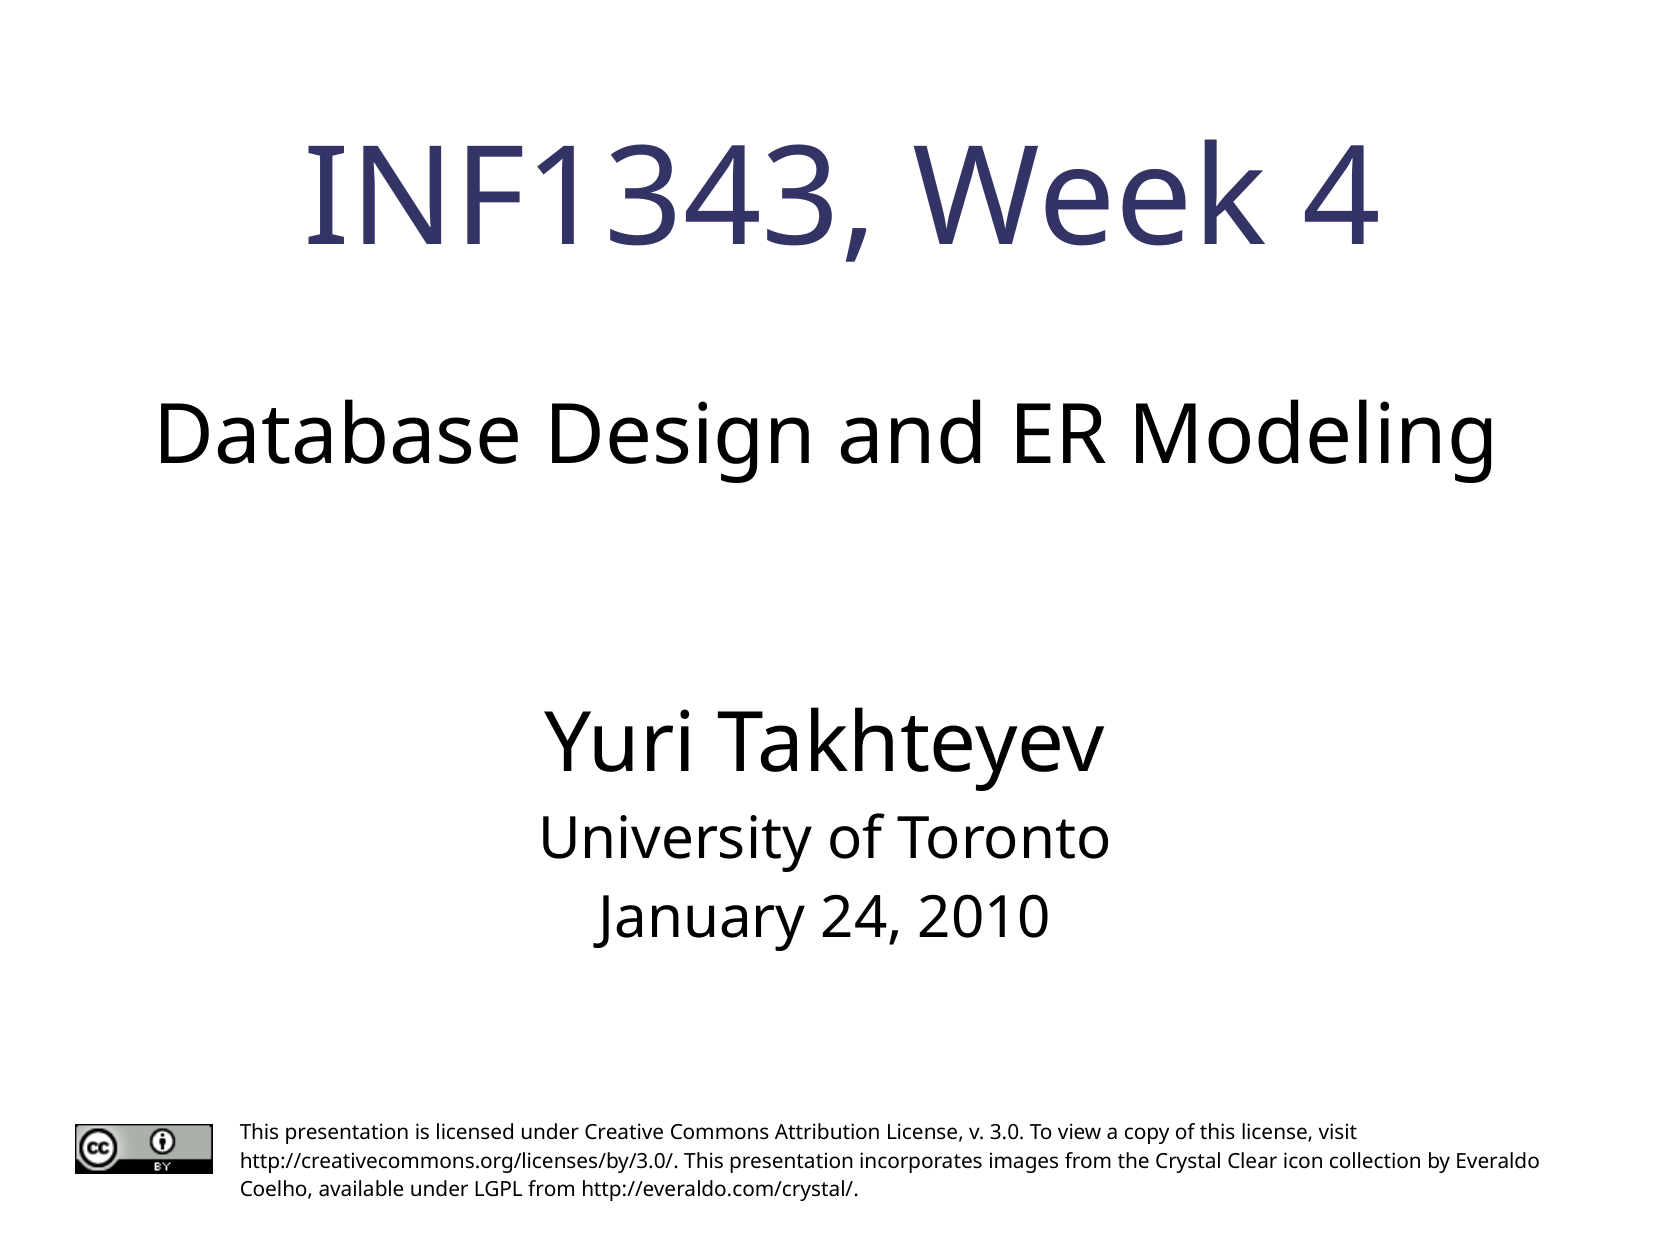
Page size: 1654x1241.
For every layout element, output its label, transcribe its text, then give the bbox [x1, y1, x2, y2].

picture [75, 1124, 213, 1174]
subtitle Database Design and ER Modeling [82, 375, 1571, 526]
text_box This presentation is licensed under Creative Commons Attribution License, v. 3.0. To view a copy of this license, visit http://creativecommons.org/licenses/by/3.0/. This presentation incorporates images from the Crystal Clear icon collection by Everaldo Coelho, available under LGPL from http://everaldo.com/crystal/. [225, 1110, 1576, 1201]
title INF1343, Week 4 [34, 107, 1651, 275]
text_box Yuri Takhteyev University of Toronto January 24, 2010 [150, 675, 1501, 933]
